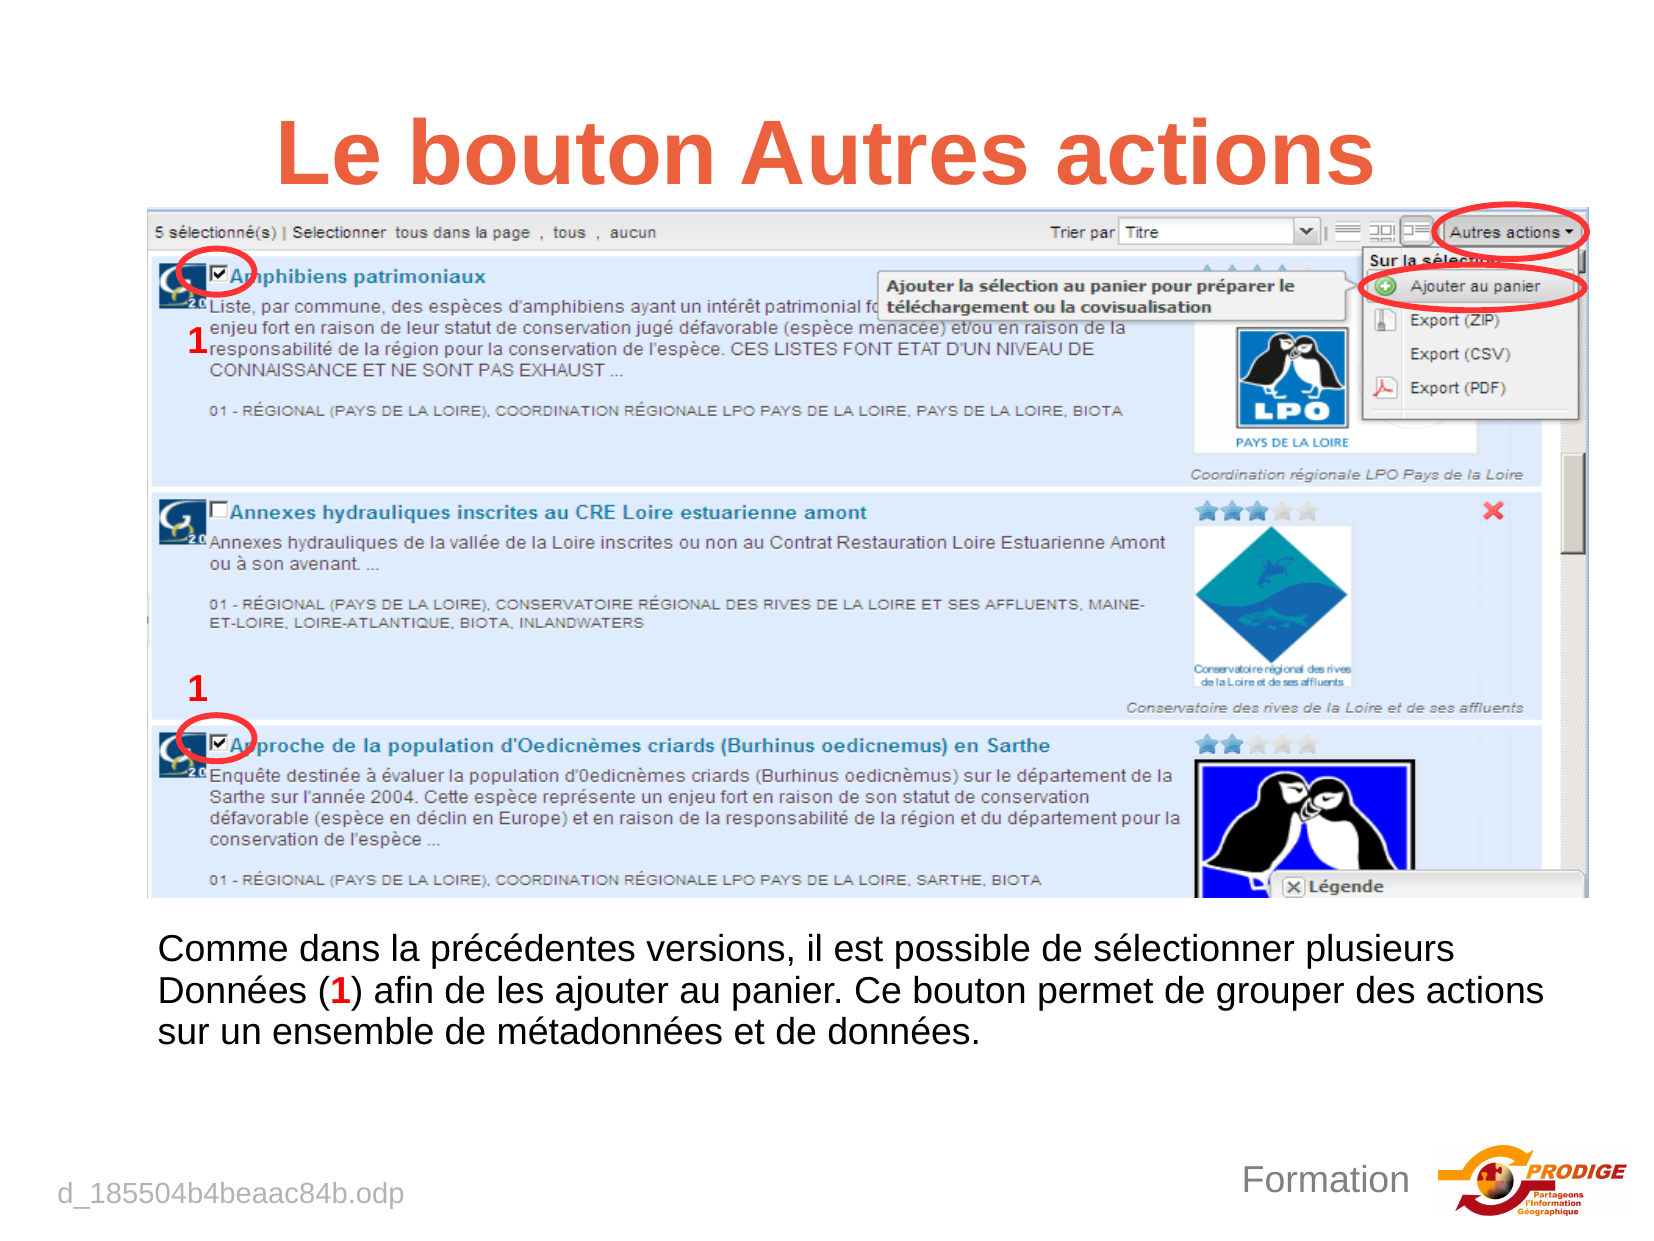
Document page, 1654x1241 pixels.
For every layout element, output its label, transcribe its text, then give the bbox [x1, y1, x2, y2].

picture [147, 207, 1589, 898]
picture [1438, 1145, 1627, 1216]
picture [1561, 207, 1589, 224]
text_box 1 [172, 311, 223, 371]
title Le bouton Autres actions [82, 56, 1571, 250]
picture [1364, 268, 1581, 307]
picture [1438, 208, 1583, 255]
text_box 1 [172, 660, 223, 719]
text_box Comme dans la précédentes versions, il est possible de sélectionner plusieurs Données (1) afin de les ajouter au panier. Ce bouton permet de grouper des actions sur un ensemble de métadonnées et de données. [142, 919, 1571, 1104]
